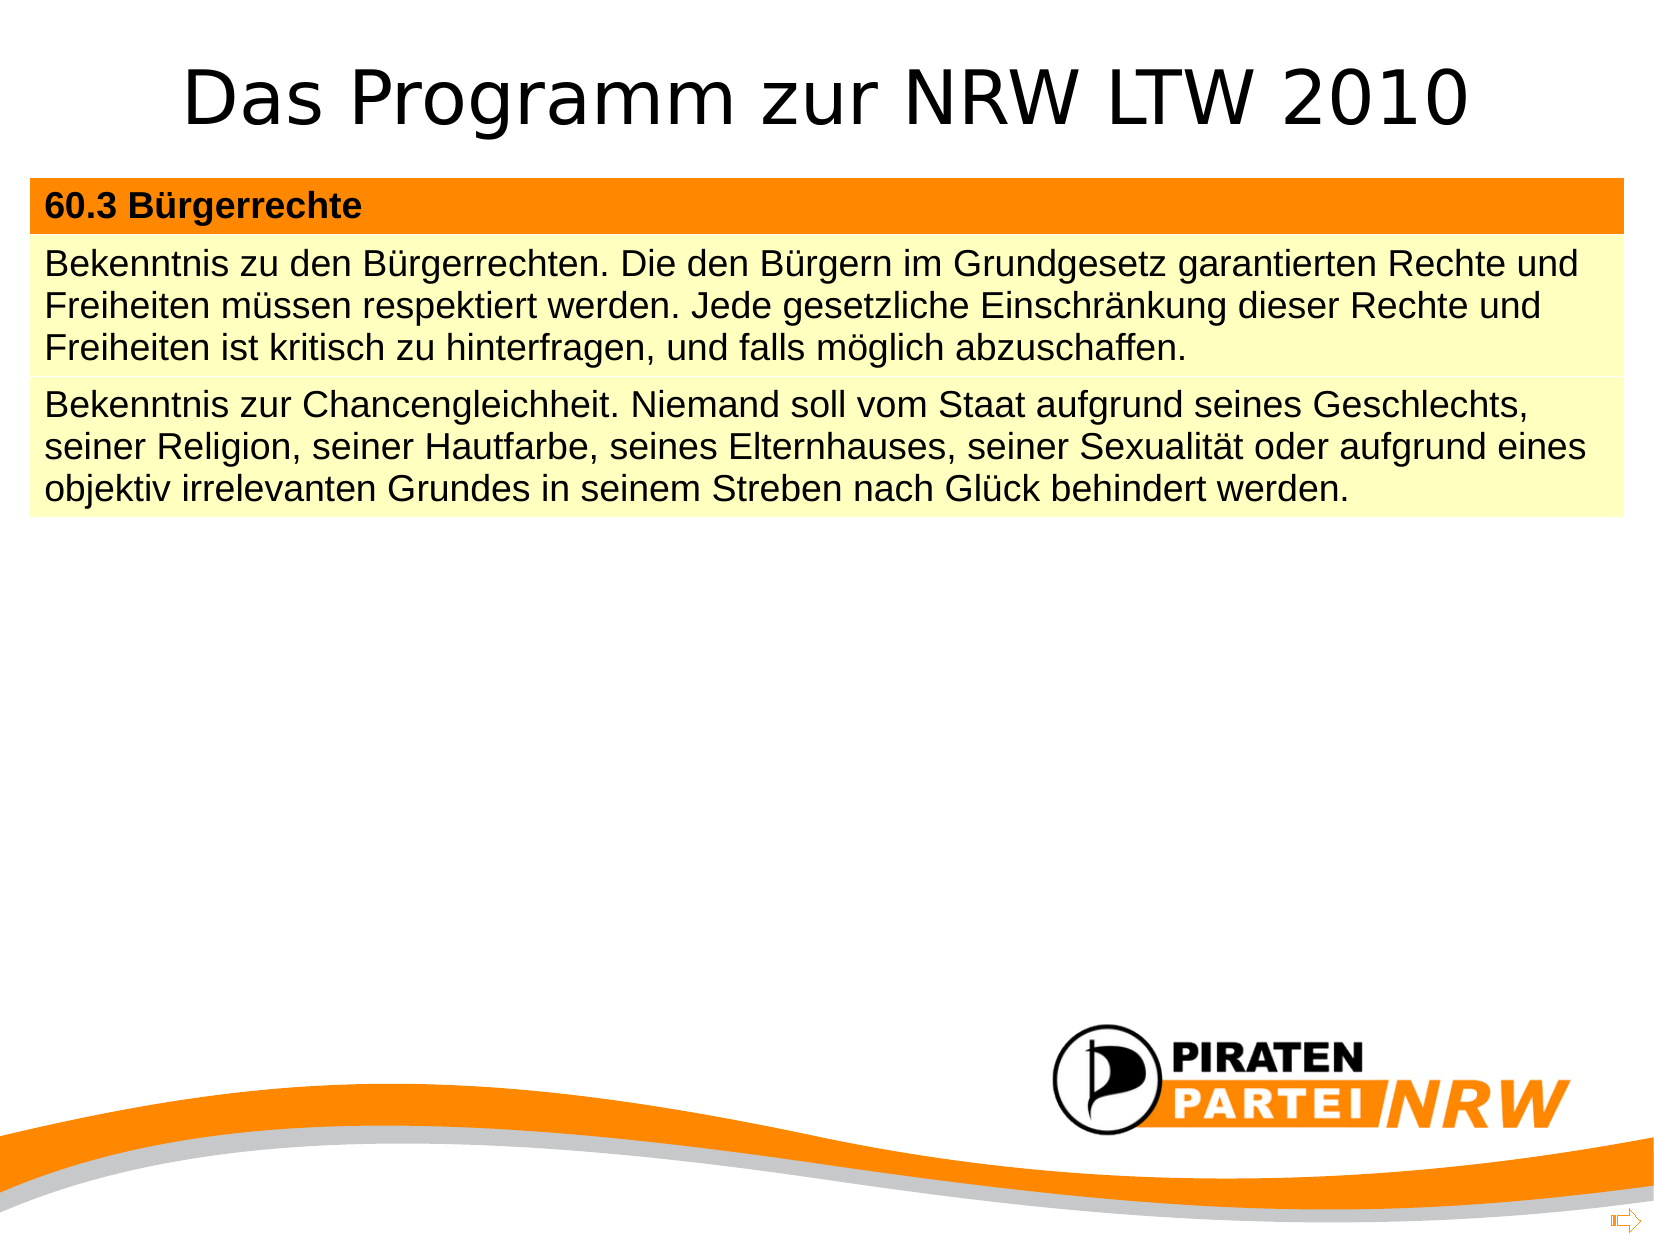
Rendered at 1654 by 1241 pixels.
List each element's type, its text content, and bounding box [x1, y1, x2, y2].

title Das Programm zur NRW LTW 2010 [82, 54, 1571, 143]
table_cell Bekenntnis zur Chancengleichheit. Niemand soll vom Staat aufgrund seines Geschlechts, seiner Religion, seiner Hautfarbe, seines Elternhauses, seiner Sexualität oder aufgrund eines objektiv irrelevanten Grundes in seinem Streben nach Glück behindert werden. [30, 377, 1624, 517]
table_header 60.3 Bürgerrechte [30, 178, 1624, 234]
table_cell Bekenntnis zu den Bürgerrechten. Die den Bürgern im Grundgesetz garantierten Rechte und Freiheiten müssen respektiert werden. Jede gesetzliche Einschränkung dieser Rechte und Freiheiten ist kritisch zu hinterfragen, und falls möglich abzuschaffen. [30, 235, 1624, 376]
picture [1045, 1021, 1579, 1140]
